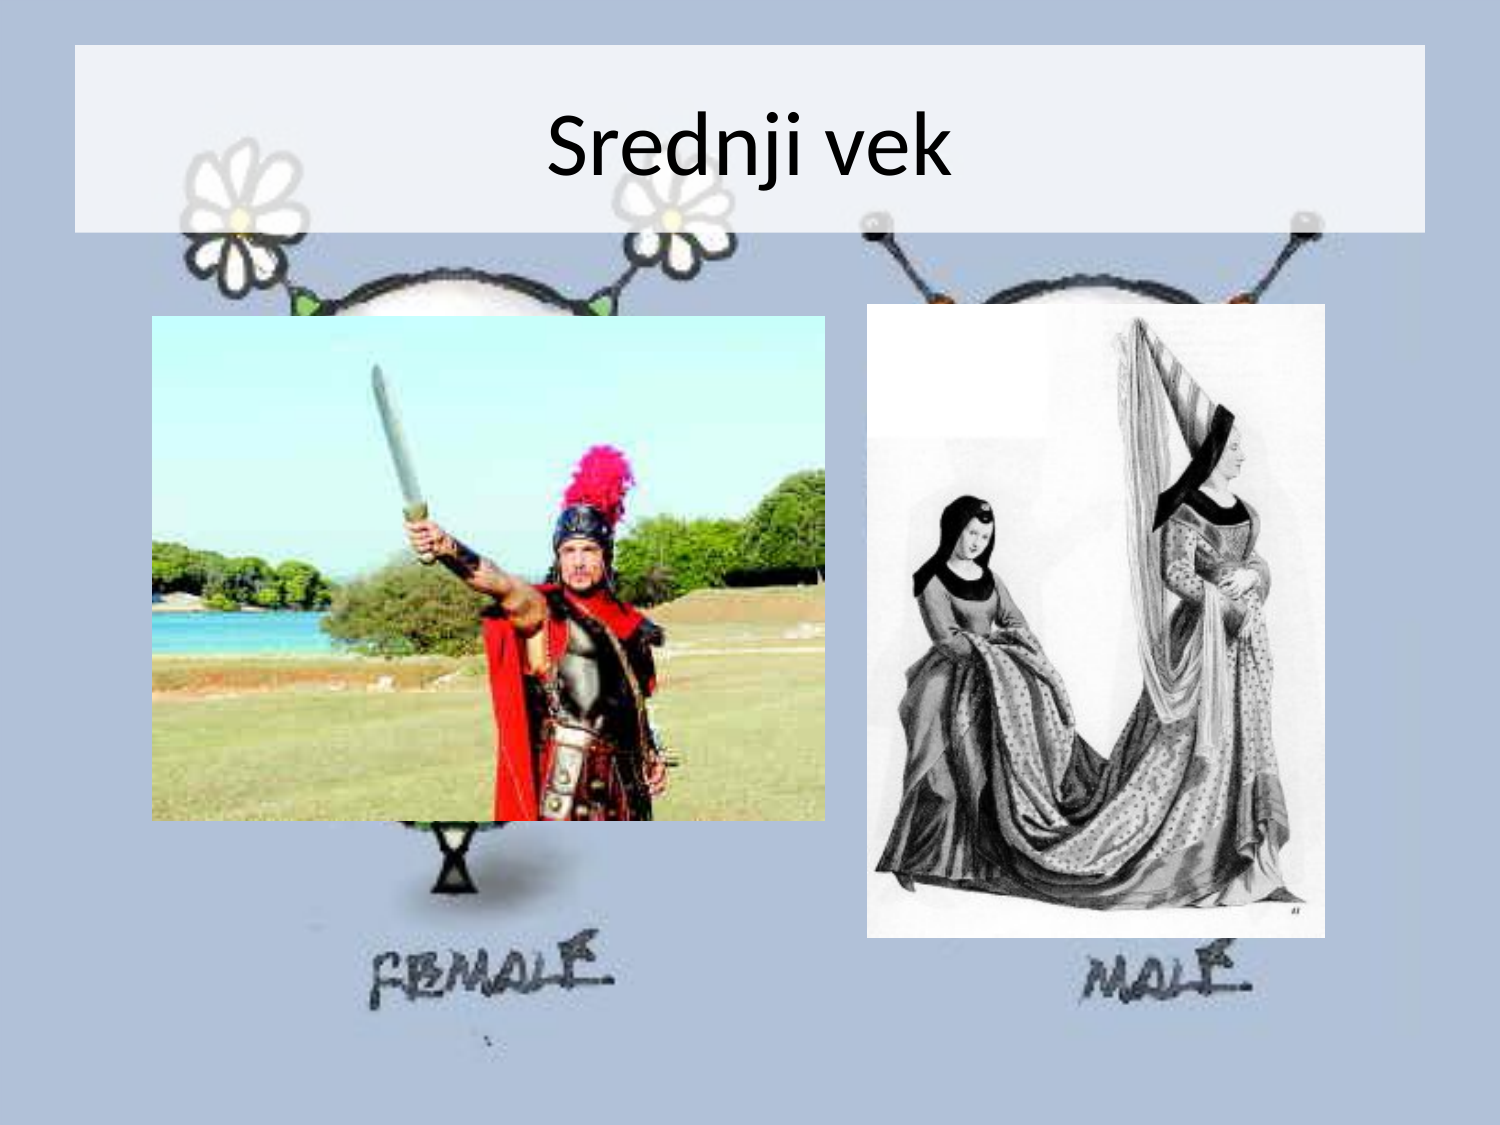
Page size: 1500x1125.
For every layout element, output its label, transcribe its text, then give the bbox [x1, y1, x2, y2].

picture [0, 0, 1500, 1125]
title Srednji vek [75, 45, 1425, 233]
